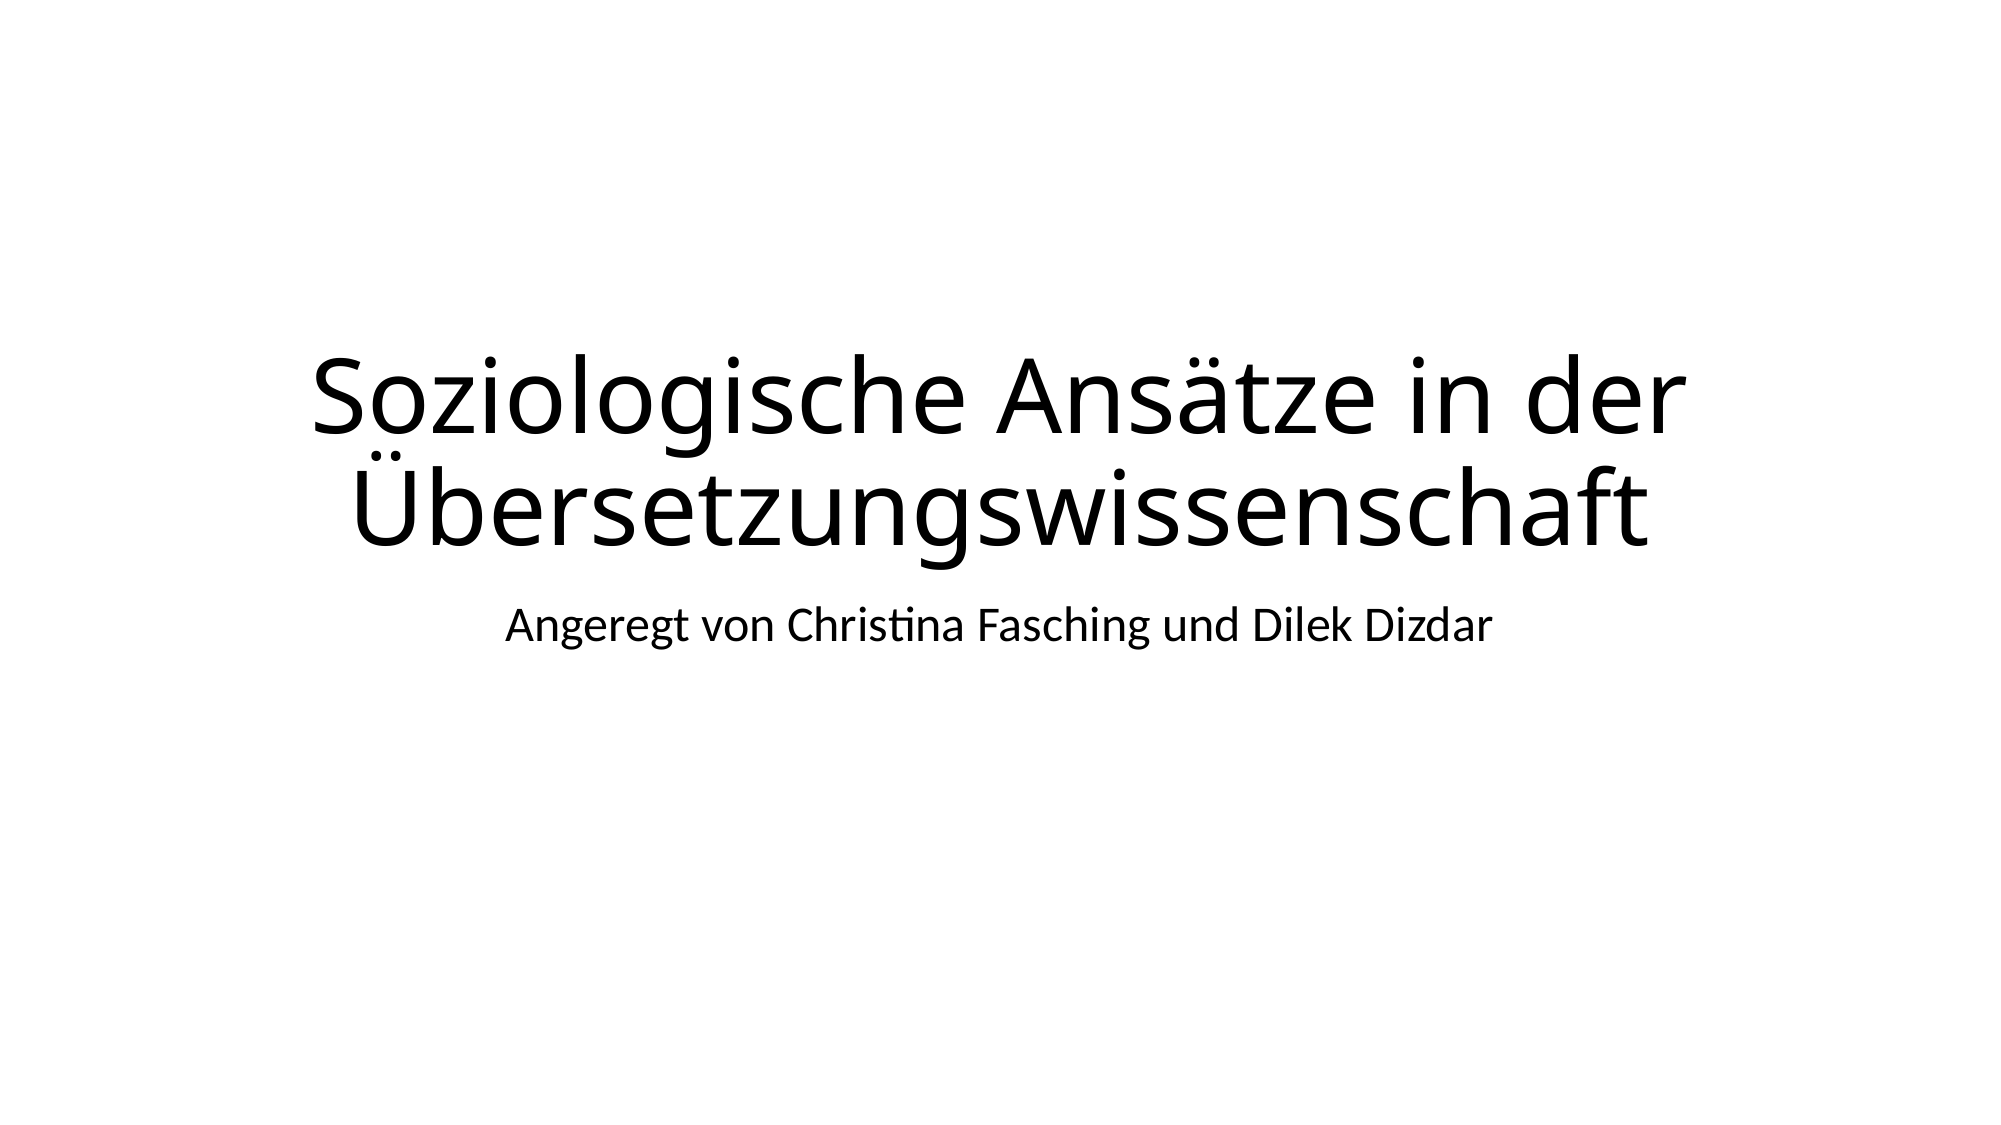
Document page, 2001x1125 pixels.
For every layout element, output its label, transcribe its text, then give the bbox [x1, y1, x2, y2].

subtitle Angeregt von Christina Fasching und Dilek Dizdar [249, 590, 1750, 863]
title Soziologische Ansätze in der Übersetzungswissenschaft [249, 184, 1750, 576]
